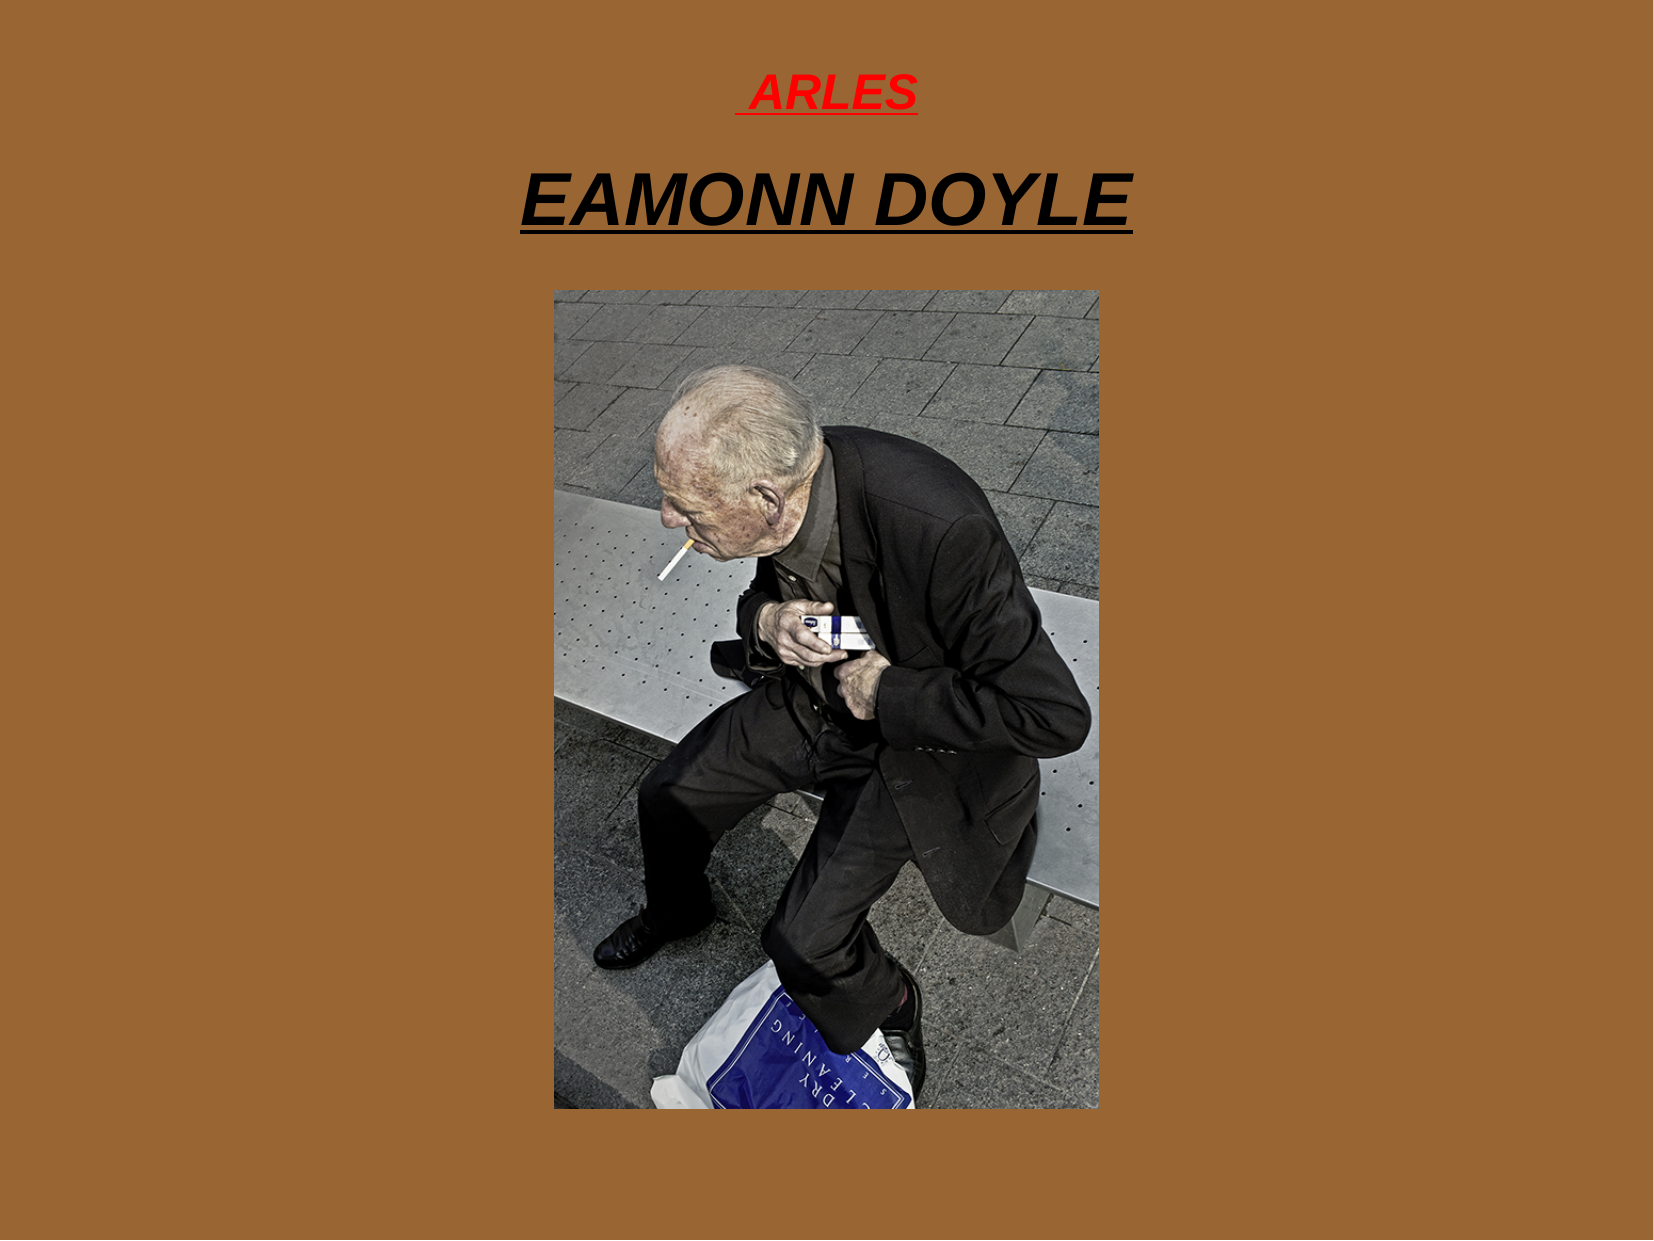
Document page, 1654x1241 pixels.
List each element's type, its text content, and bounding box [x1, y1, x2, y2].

picture [554, 290, 1099, 1109]
title ARLES EAMONN DOYLE [82, 49, 1571, 257]
